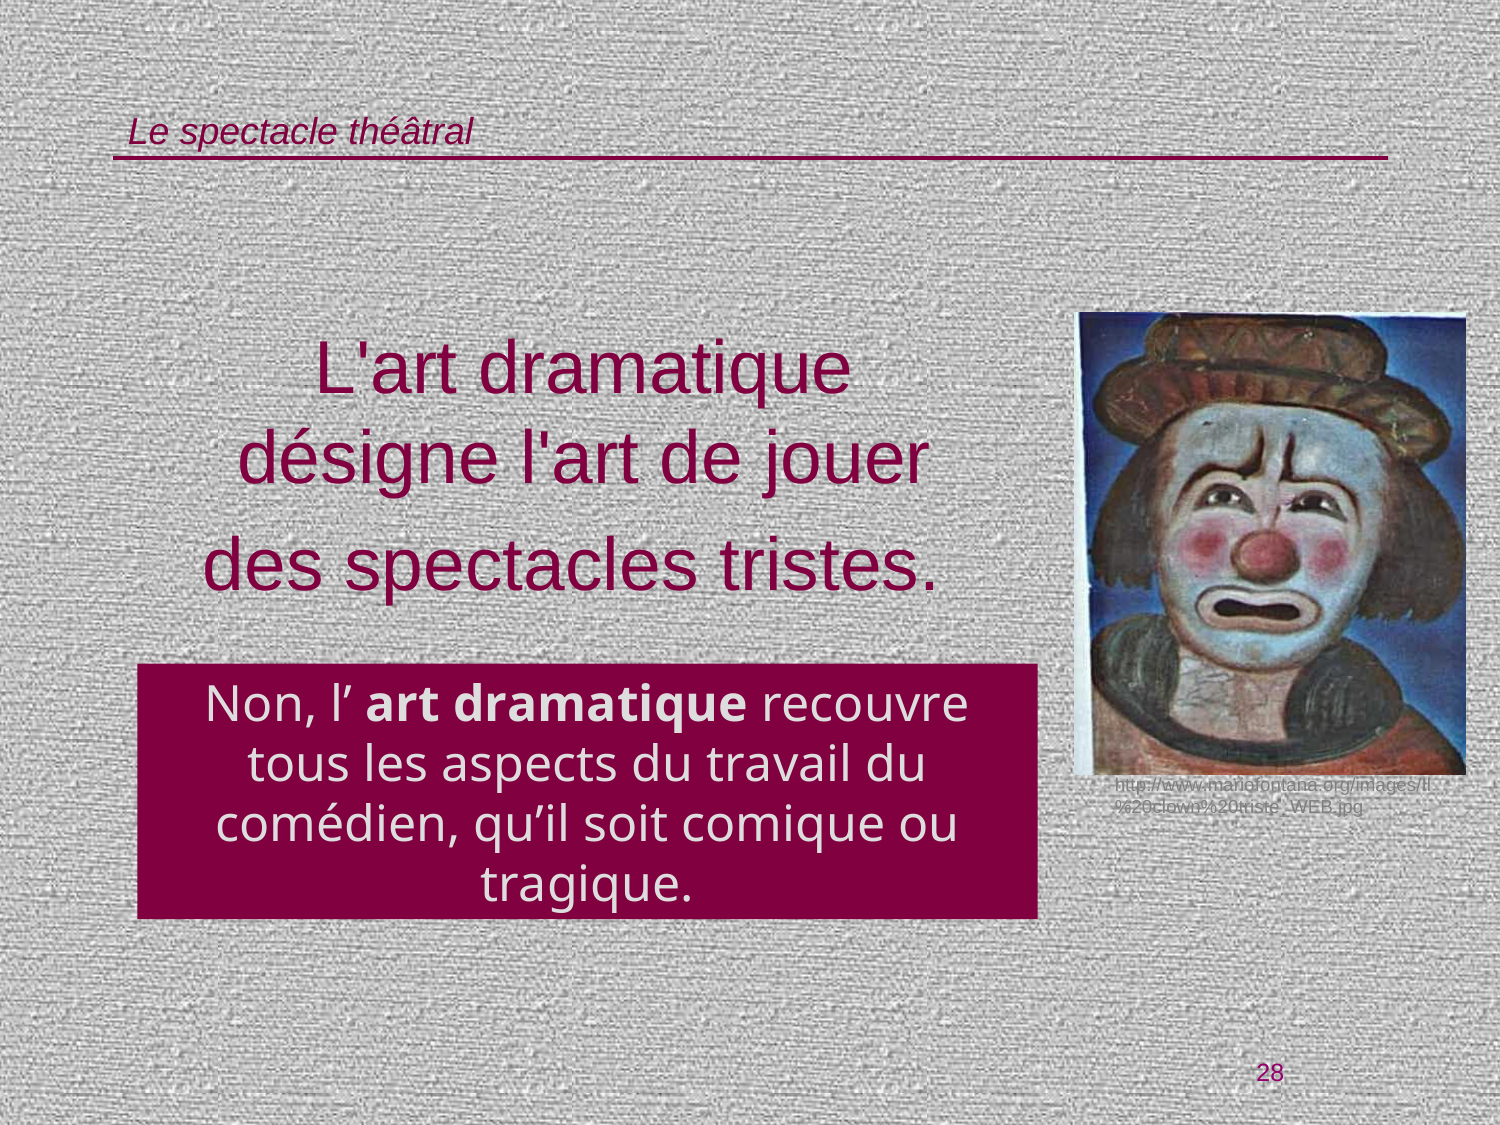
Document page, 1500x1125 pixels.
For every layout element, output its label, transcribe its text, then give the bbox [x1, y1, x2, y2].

text_box L'art dramatique désigne l'art de jouer des spectacles tristes. Vrai / Faux ? [181, 311, 988, 663]
picture [0, 0, 1500, 1125]
text_box http://www.mariofontana.org/images/Il%20clown%20triste_WEB.jpg [1100, 765, 1476, 826]
text_box Non, l’ art dramatique recouvre tous les aspects du travail du comédien, qu’il soit comique ou tragique. [137, 663, 1038, 920]
